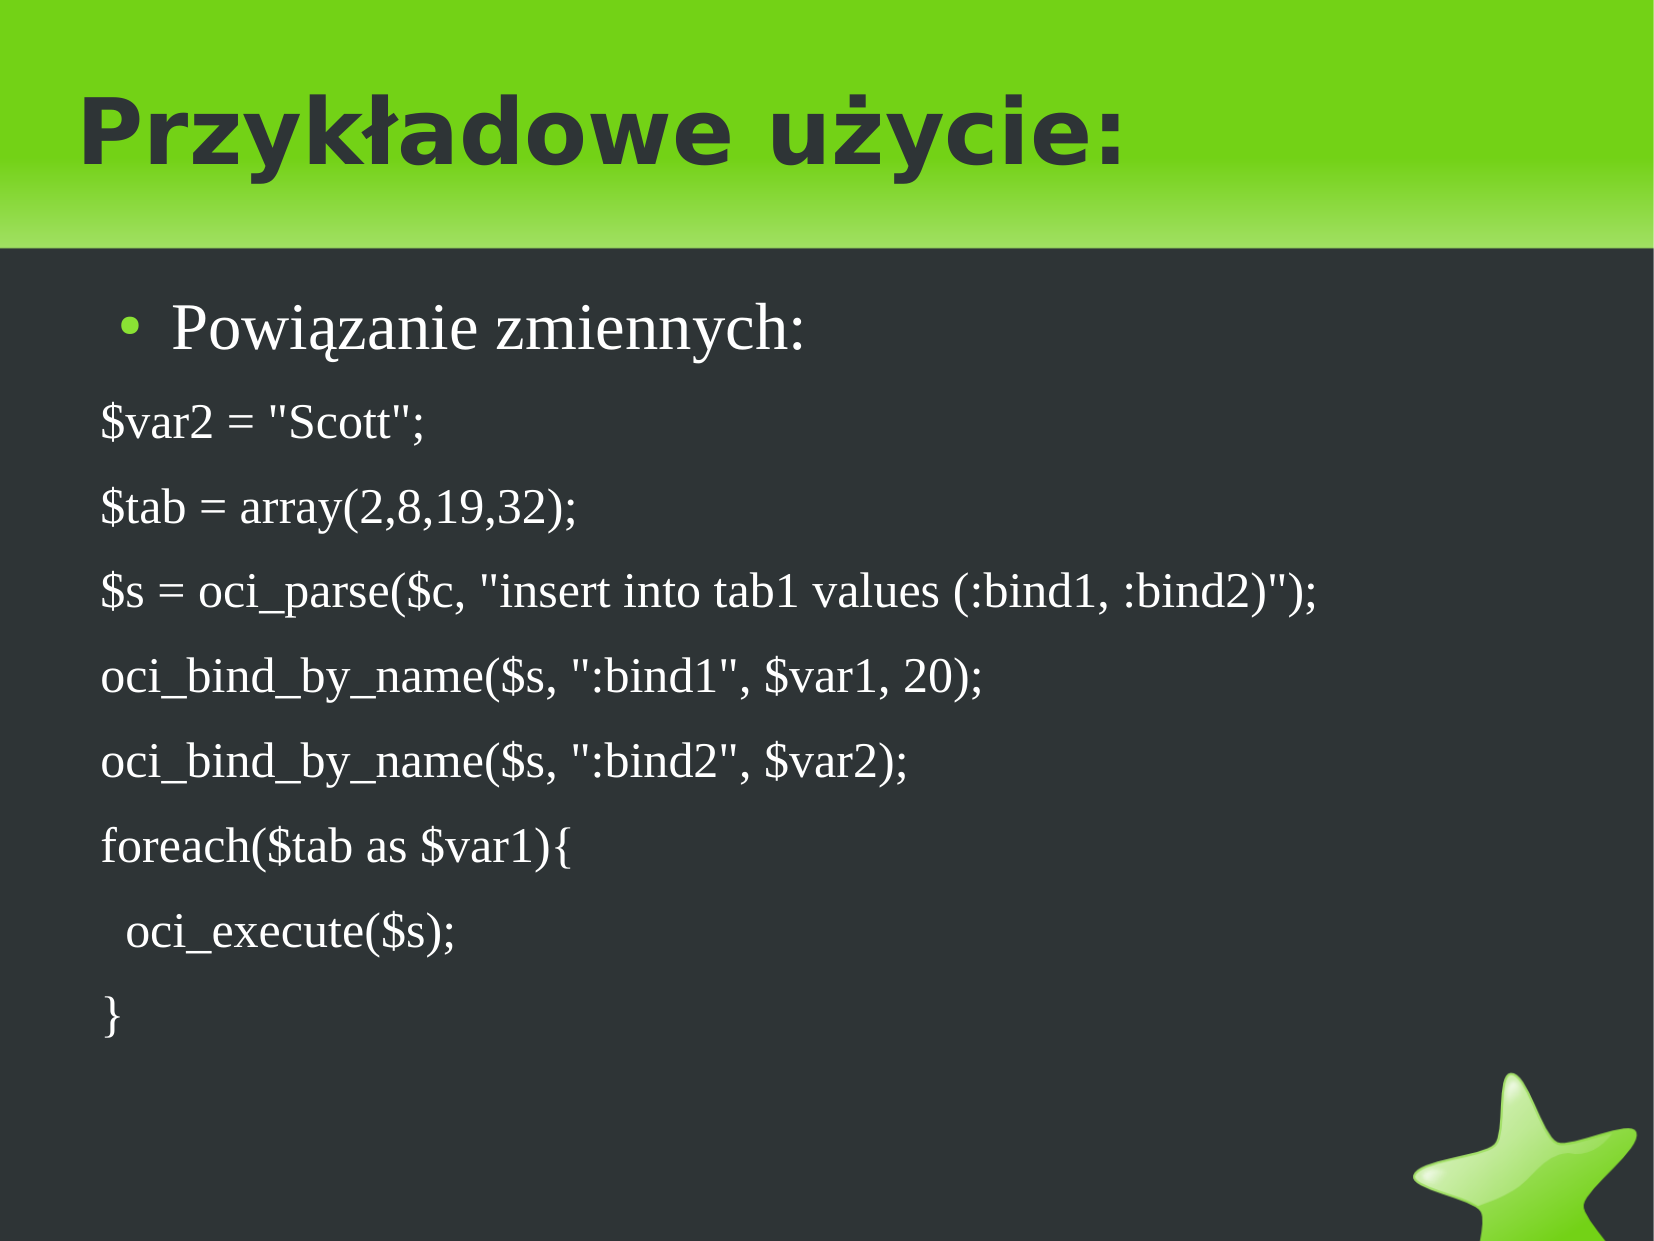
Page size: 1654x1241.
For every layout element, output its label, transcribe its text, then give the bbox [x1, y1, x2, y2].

picture [0, 0, 1654, 1241]
title Przykładowe użycie: [76, 36, 1565, 229]
list Powiązanie zmiennych: $var2 = "Scott"; $tab = array(2,8,19,32); $s = oci_parse($c, "insert into tab1 values (:bind1, :bind2)"); oci_bind_by_name($s, ":bind1", $var1, 20); oci_bind_by_name($s, ":bind2", $var2); foreach($tab as $var1){ oci_execute($s); } [82, 290, 1571, 1094]
